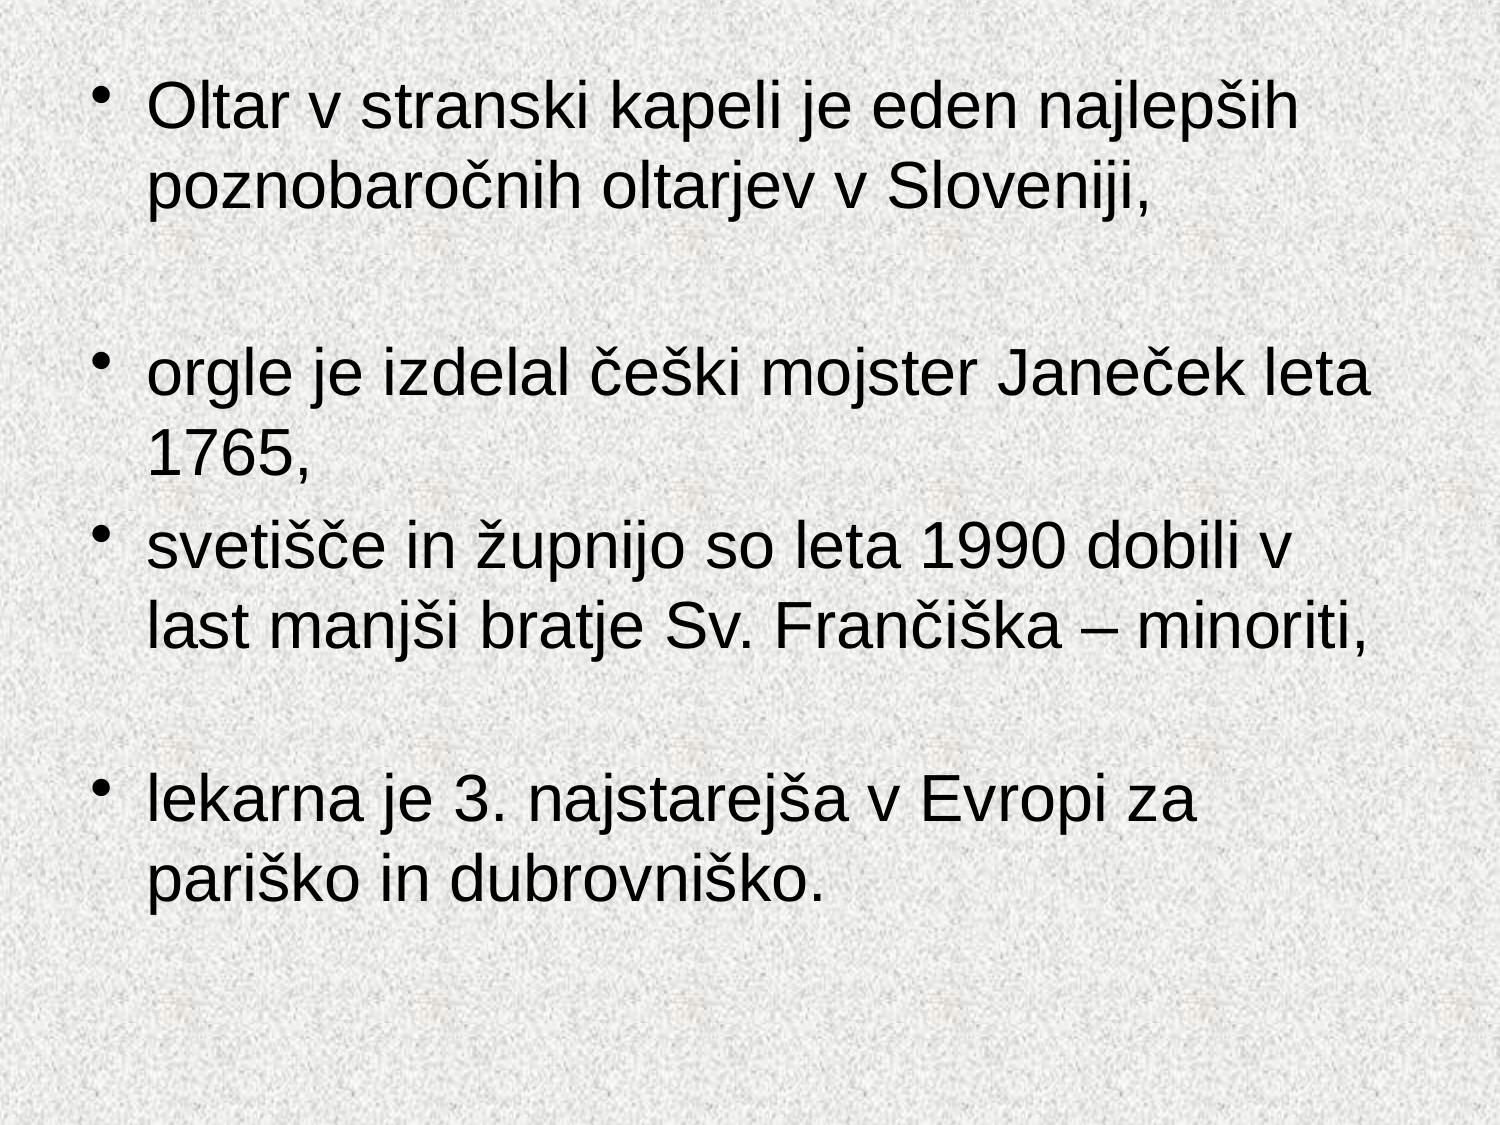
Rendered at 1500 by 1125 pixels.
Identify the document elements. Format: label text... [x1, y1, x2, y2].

list Oltar v stranski kapeli je eden najlepših poznobaročnih oltarjev v Sloveniji, orgle je izdelal češki mojster Janeček leta 1765, svetišče in župnijo so leta 1990 dobili v last manjši bratje Sv. Frančiška – minoriti, lekarna je 3. najstarejša v Evropi za pariško in dubrovniško. [75, 54, 1425, 1005]
picture [0, 0, 1500, 1125]
